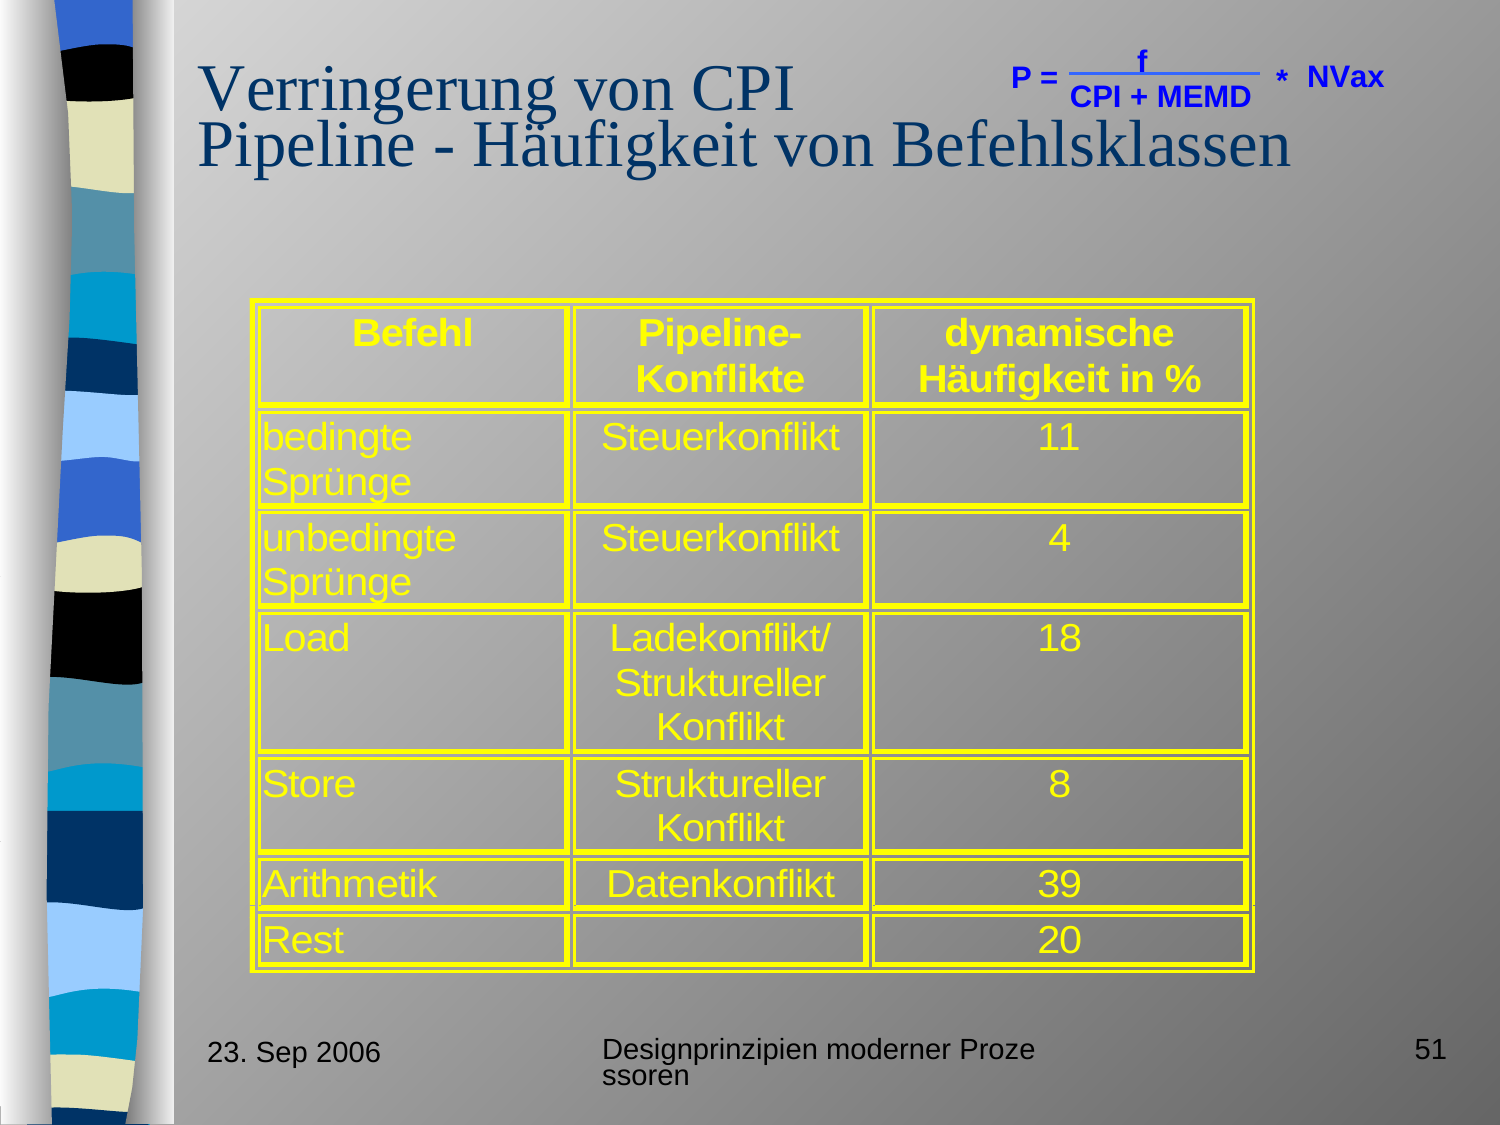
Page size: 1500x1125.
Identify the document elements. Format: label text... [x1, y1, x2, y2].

chart [249, 297, 1257, 1015]
title Verringerung von CPI Pipeline - Häufigkeit von Befehlsklassen [183, 30, 1459, 213]
chart [1009, 42, 1421, 132]
